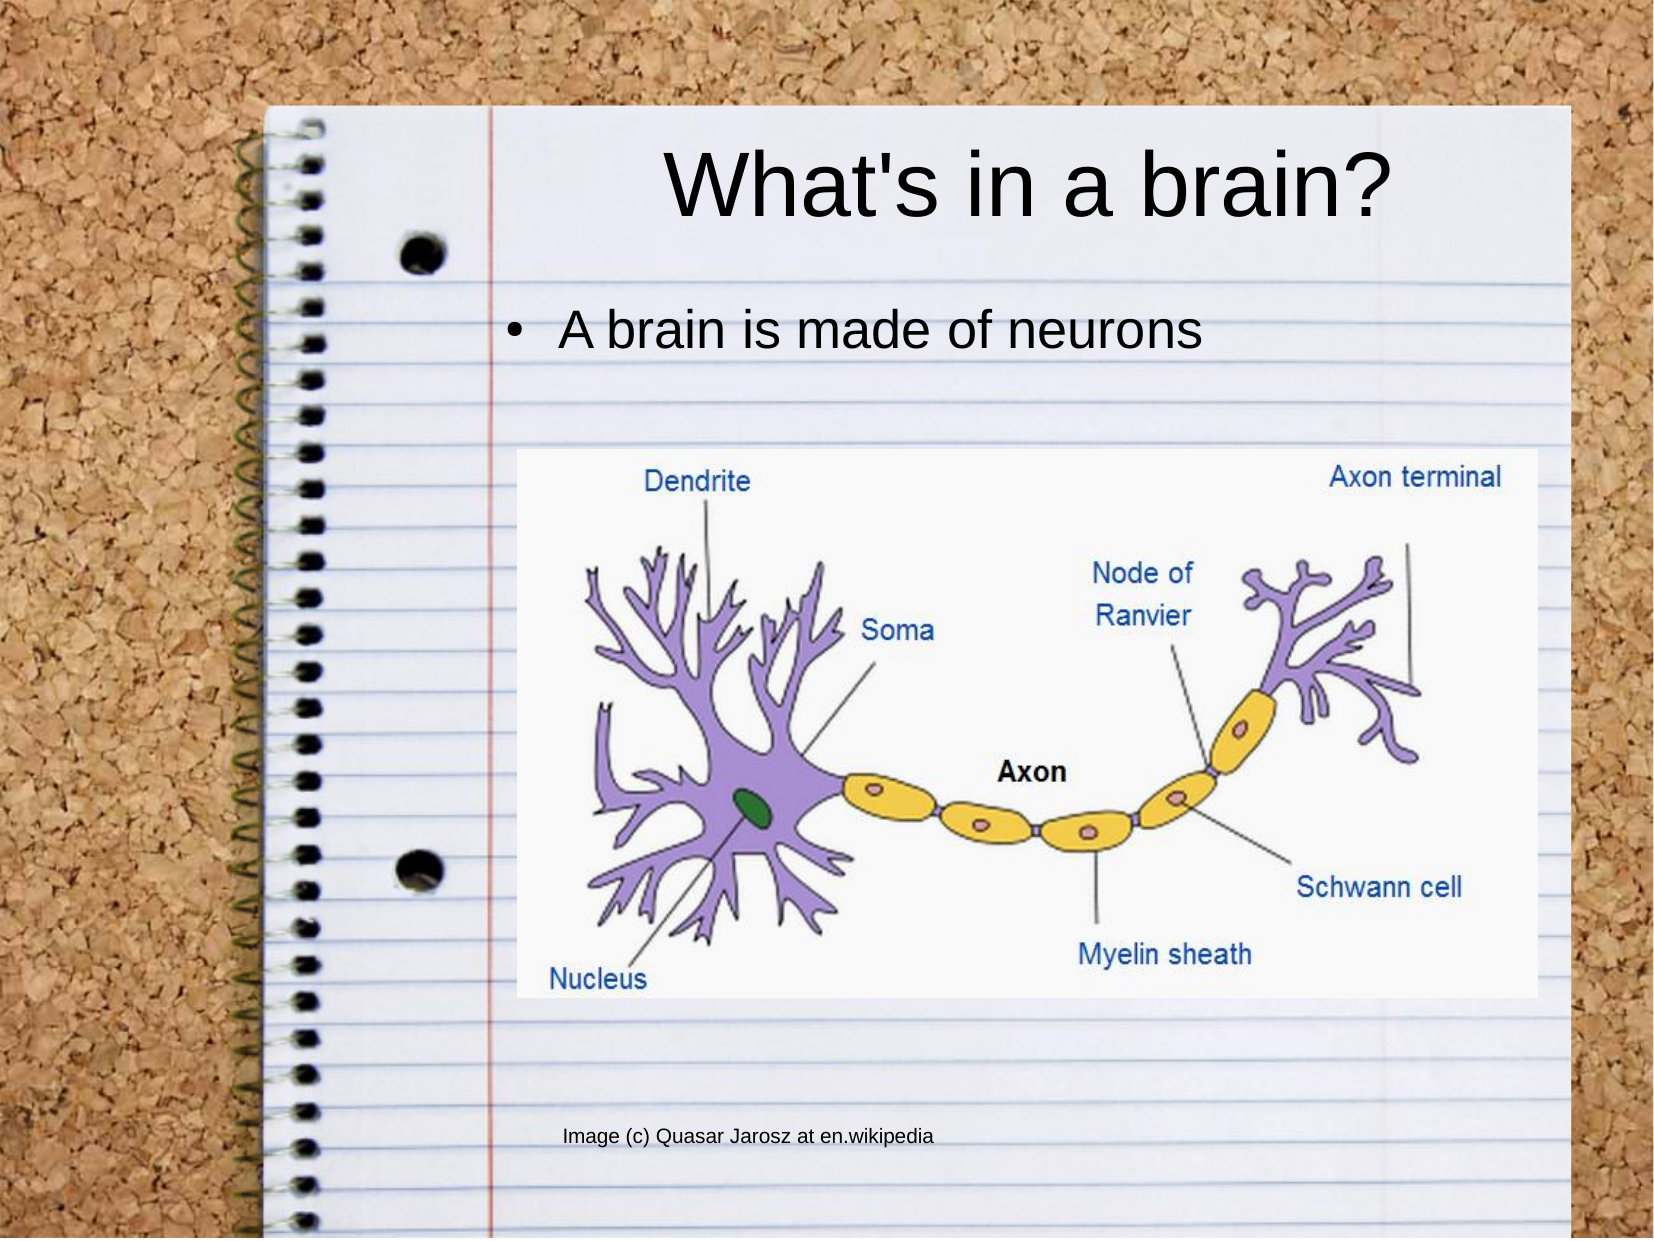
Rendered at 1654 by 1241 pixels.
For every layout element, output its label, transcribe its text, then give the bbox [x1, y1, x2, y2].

picture [517, 449, 1538, 998]
picture [0, 0, 1654, 1238]
list A brain is made of neurons [487, 300, 1571, 1238]
list Image (c) Quasar Jarosz at en.wikipedia [491, 1125, 1576, 1163]
title What's in a brain? [487, 112, 1571, 257]
